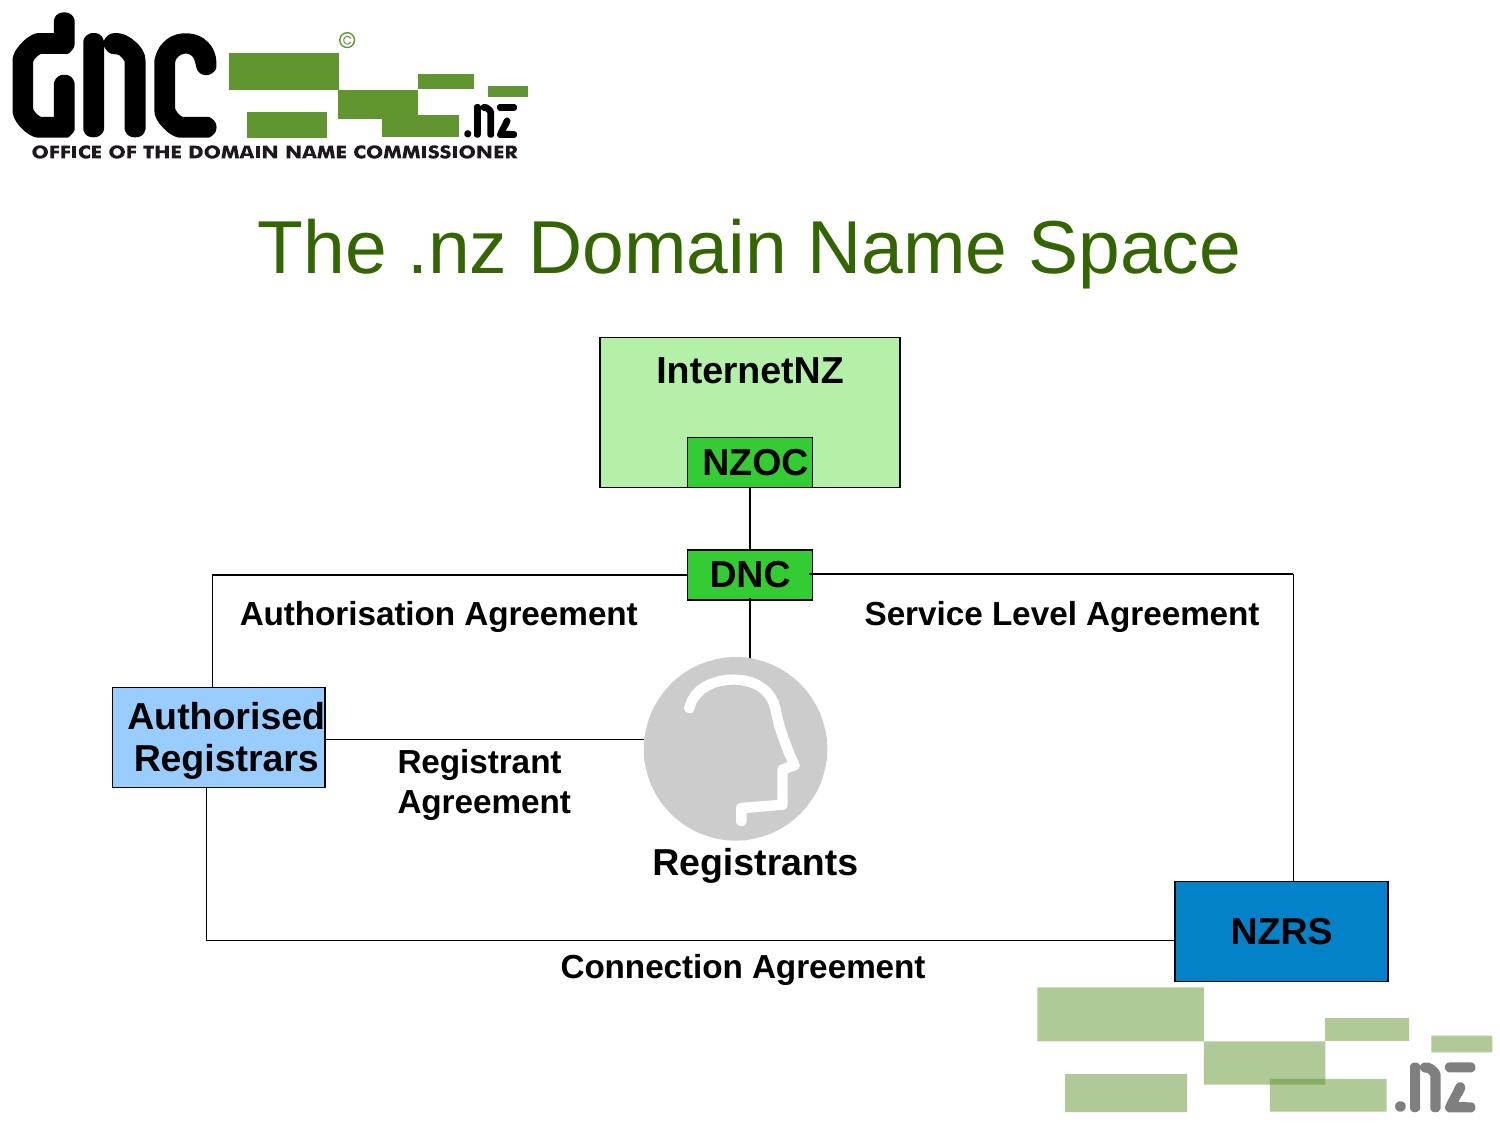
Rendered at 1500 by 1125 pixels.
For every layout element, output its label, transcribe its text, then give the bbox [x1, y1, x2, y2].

text_box NZOC [687, 437, 813, 488]
text_box Authorisation Agreement [225, 587, 663, 640]
text_box DNC [687, 549, 813, 600]
text_box Connection Agreement [537, 940, 963, 994]
text_box InternetNZ [600, 337, 901, 488]
text_box Registrant Agreement [324, 751, 643, 825]
text_box NZRS [1175, 881, 1388, 982]
text_box Authorised Registrars [112, 687, 325, 788]
text_box Service Level Agreement [849, 587, 1288, 640]
picture [643, 657, 828, 841]
text_box Registrants [572, 834, 936, 892]
title The .nz Domain Name Space [112, 172, 1388, 323]
